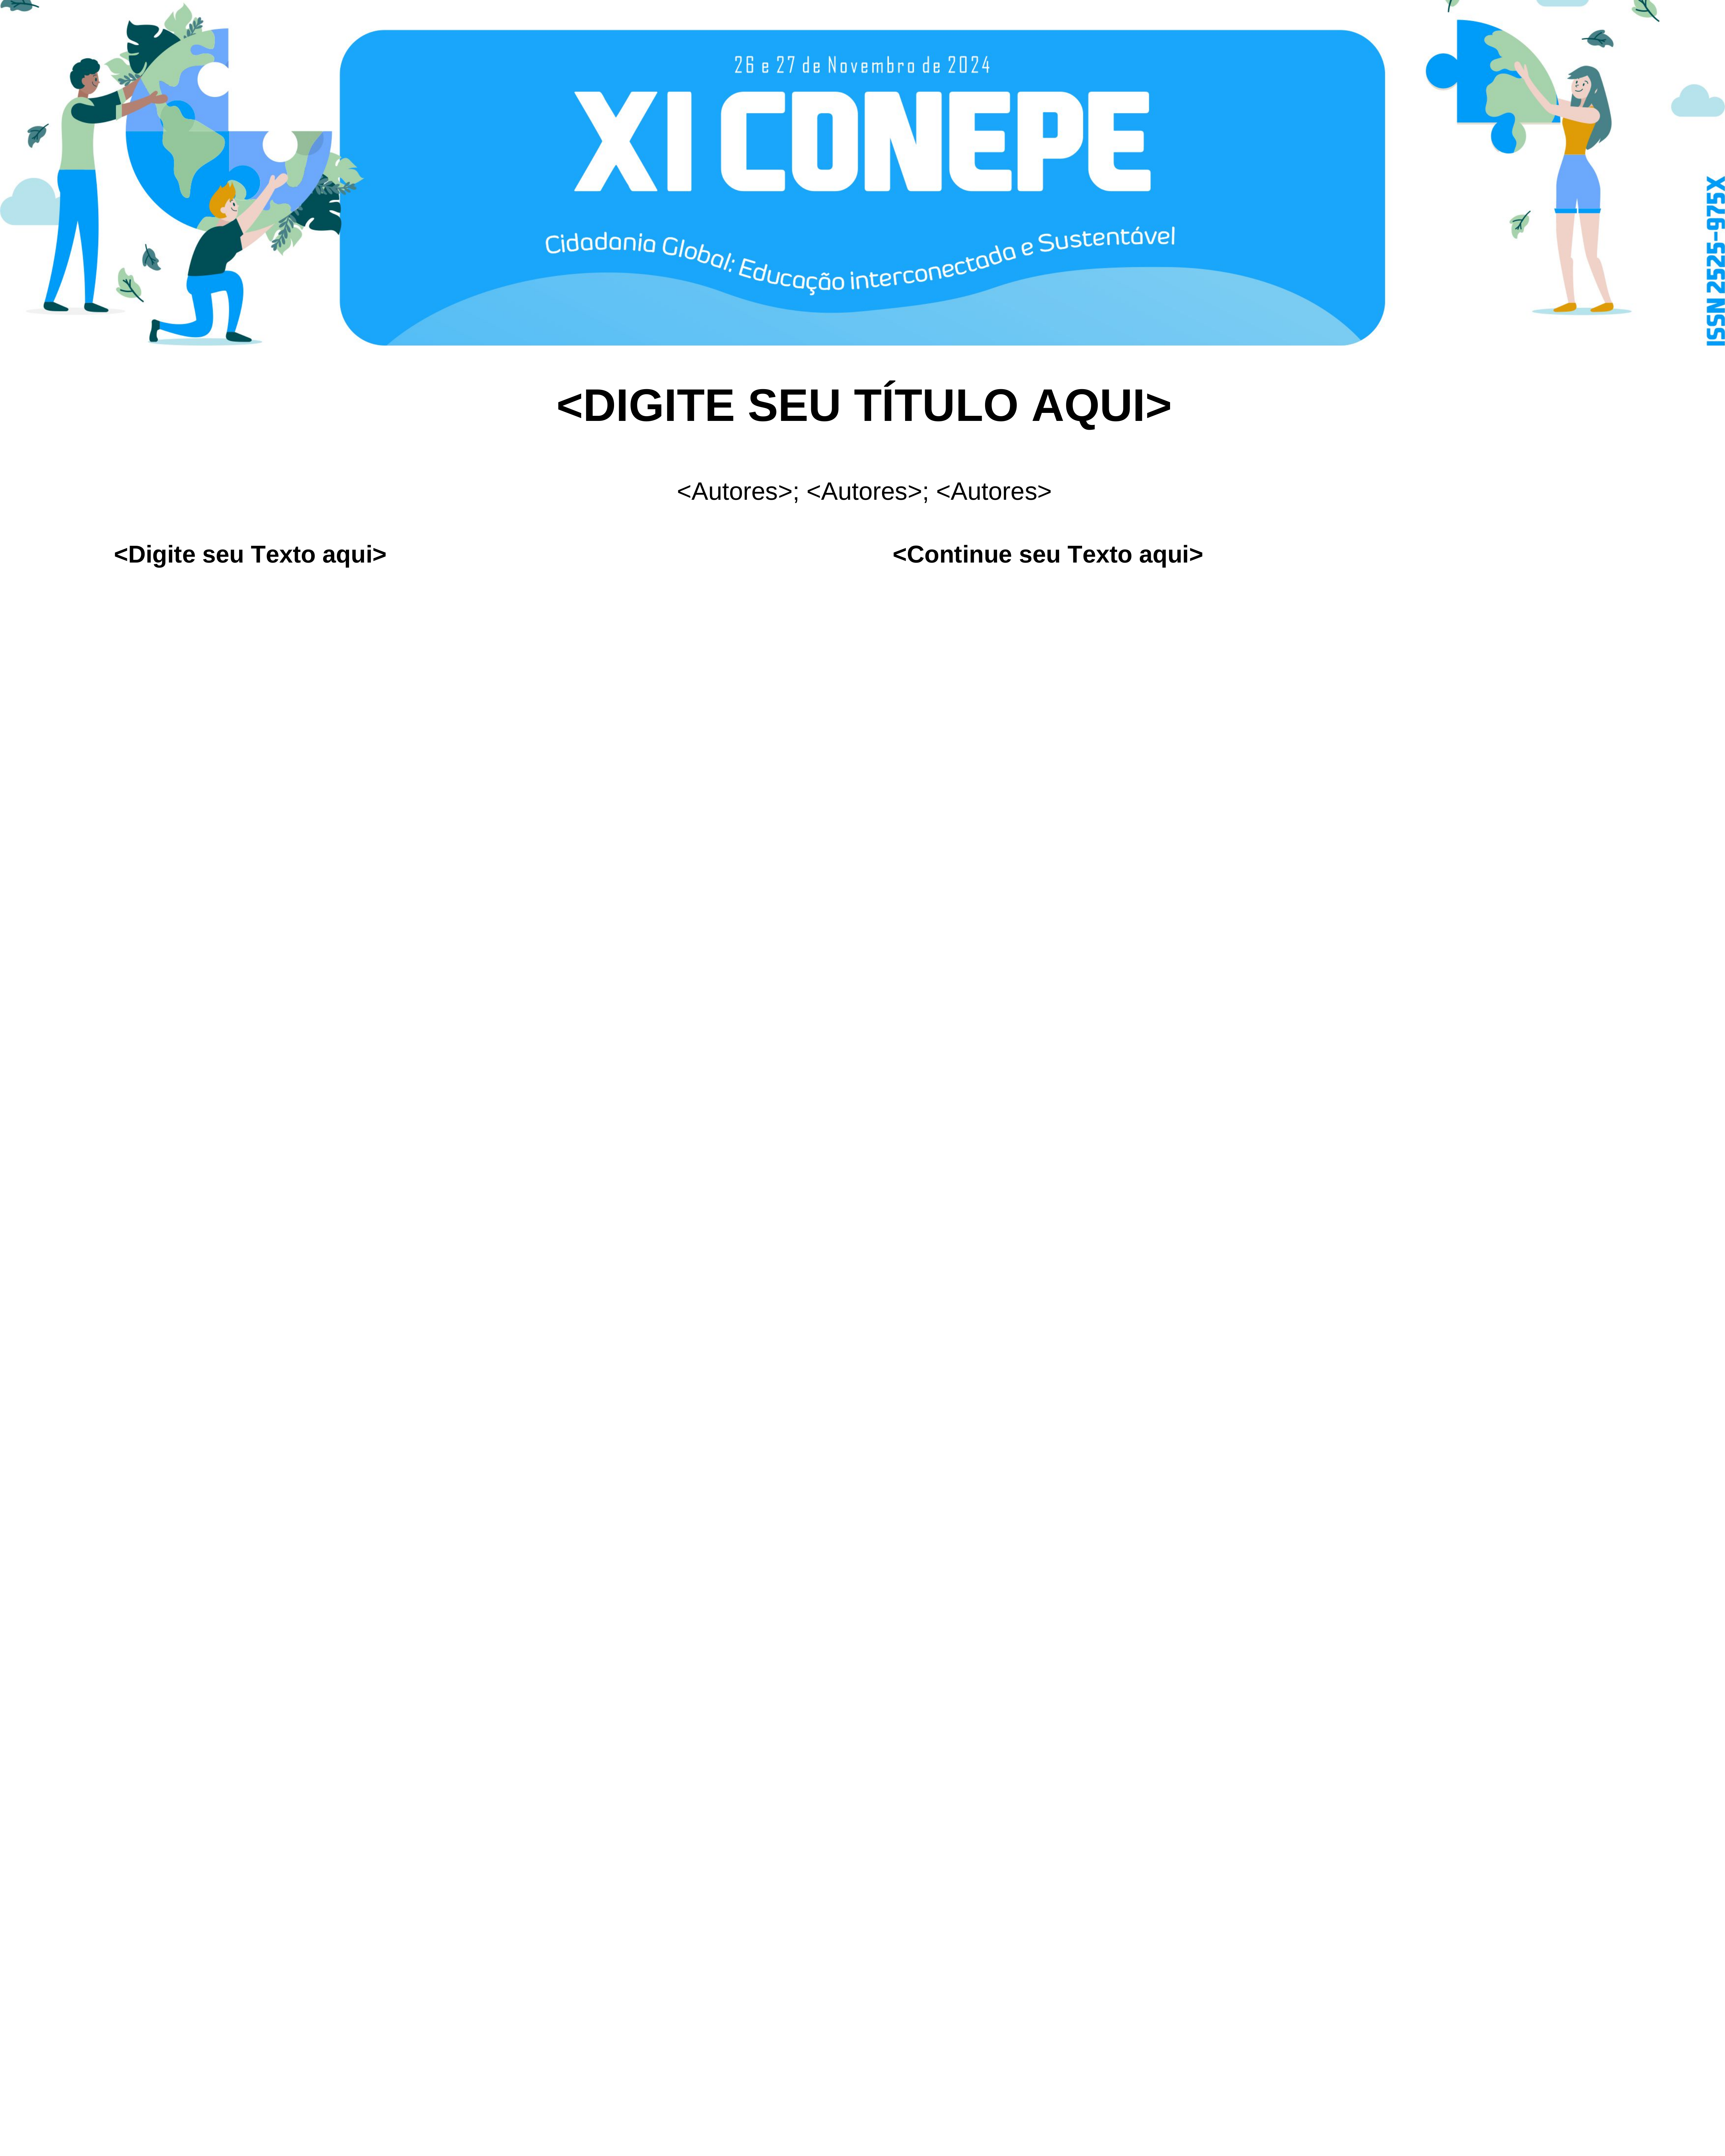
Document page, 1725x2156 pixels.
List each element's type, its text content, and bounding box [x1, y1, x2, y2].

picture [0, 0, 1725, 346]
text_box <Continue seu Texto aqui> [888, 536, 1620, 570]
text_box <Digite seu Texto aqui> [109, 536, 841, 570]
text_box <DIGITE SEU TÍTULO AQUI> <Autores>; <Autores>; <Autores> [110, 373, 1620, 538]
